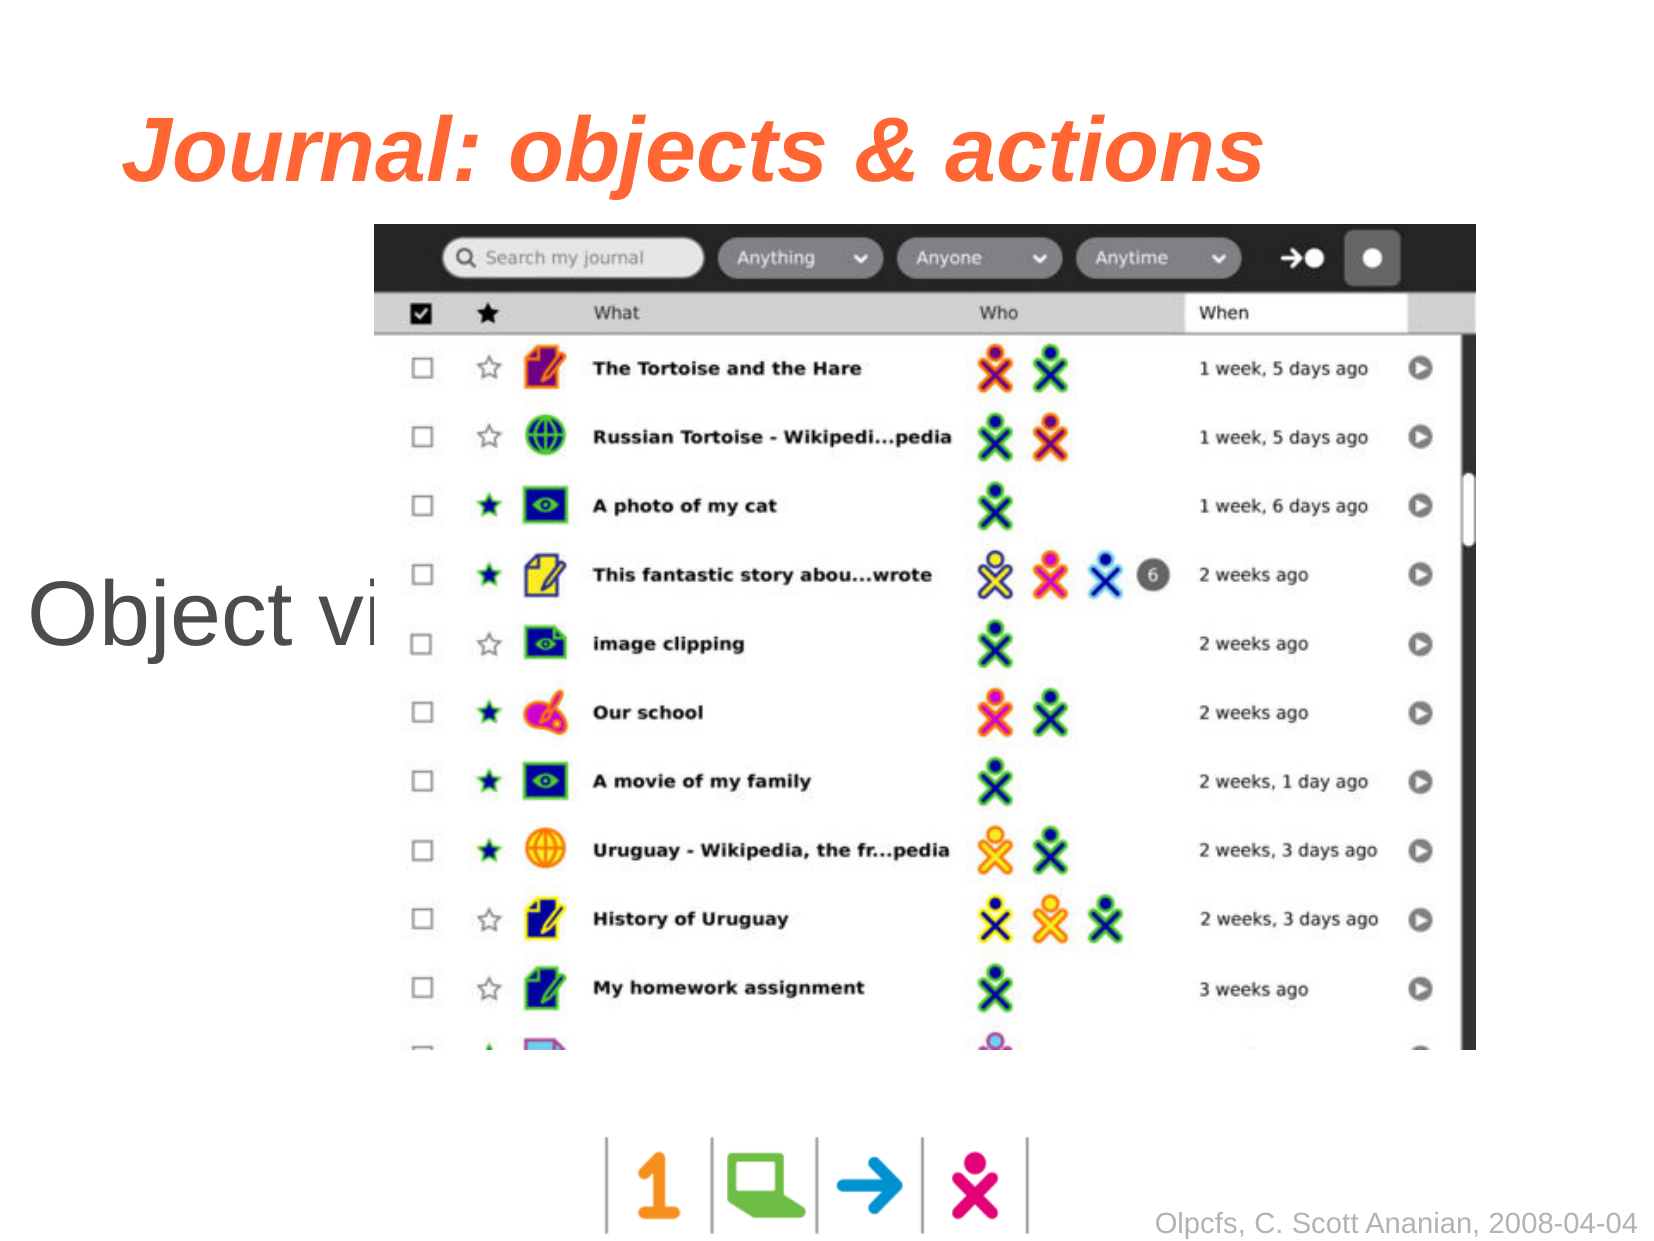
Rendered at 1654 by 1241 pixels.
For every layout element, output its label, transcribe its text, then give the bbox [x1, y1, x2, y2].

picture [374, 224, 1476, 1050]
list Object view [10, 562, 525, 1110]
title Journal: objects & actions [121, 46, 1534, 254]
picture [600, 1133, 1036, 1241]
